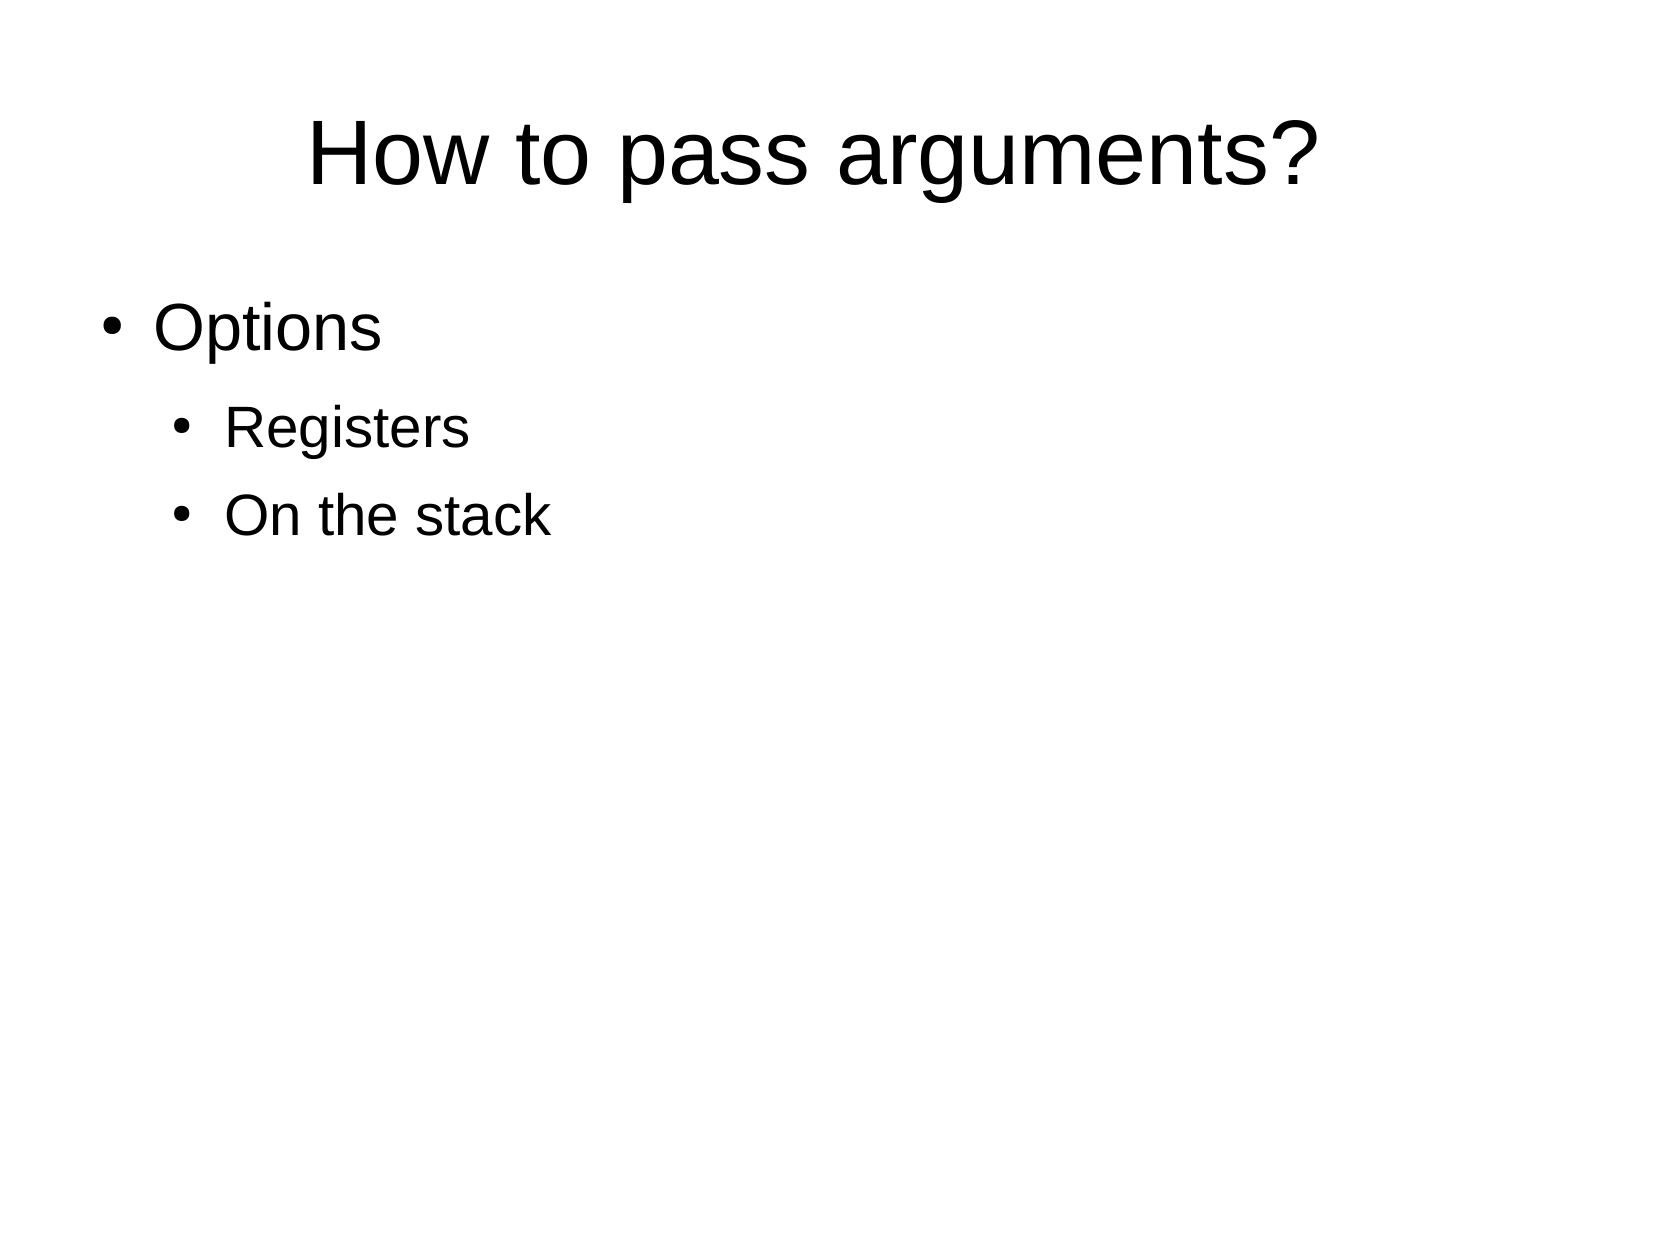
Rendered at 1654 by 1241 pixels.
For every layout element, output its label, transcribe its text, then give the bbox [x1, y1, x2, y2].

list Options Registers On the stack [82, 290, 1571, 1010]
title How to pass arguments? [82, 49, 1571, 257]
